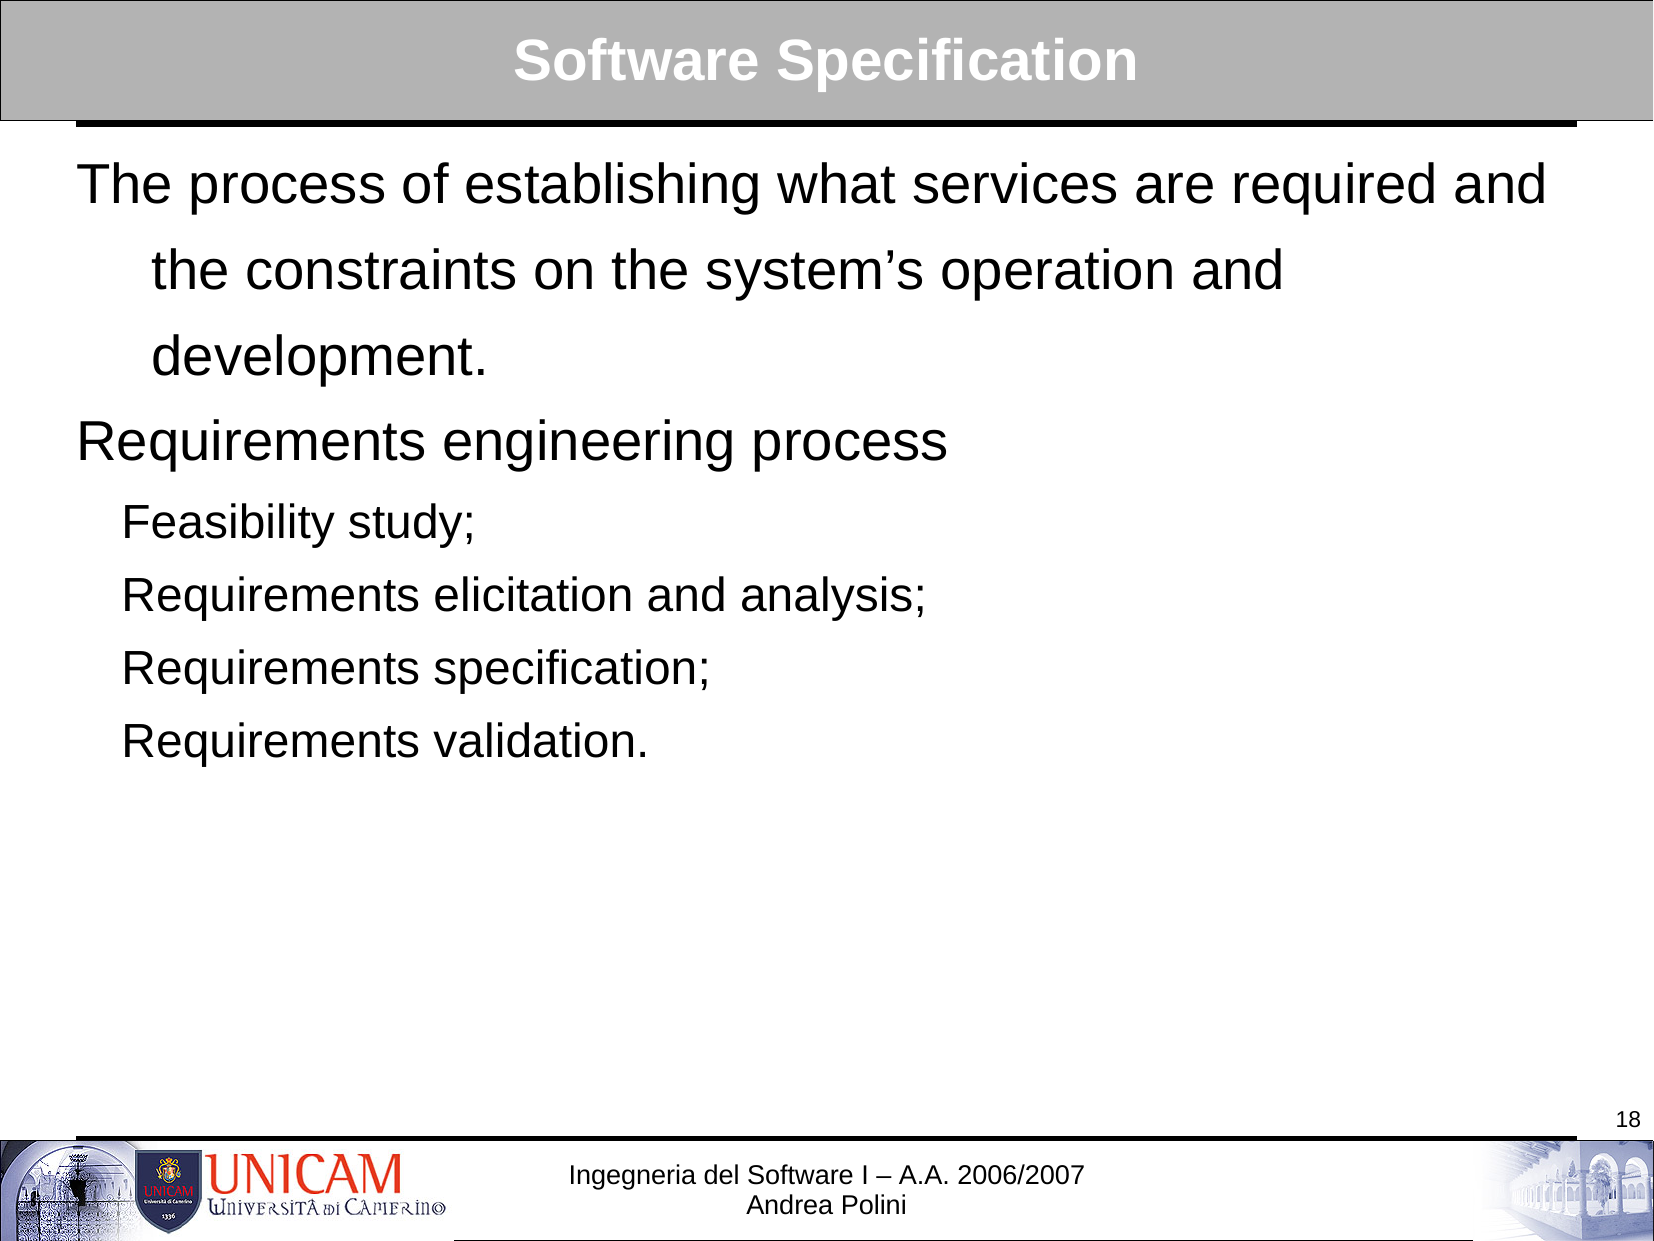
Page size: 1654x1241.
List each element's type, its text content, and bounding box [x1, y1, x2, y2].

picture [0, 1141, 454, 1241]
title Software Specification [0, 0, 1653, 121]
list The process of establishing what services are required and the constraints on the system’s operation and development. Requirements engineering process Feasibility study; Requirements elicitation and analysis; Requirements specification; Requirements validation. [76, 152, 1577, 940]
picture [1473, 1141, 1654, 1241]
